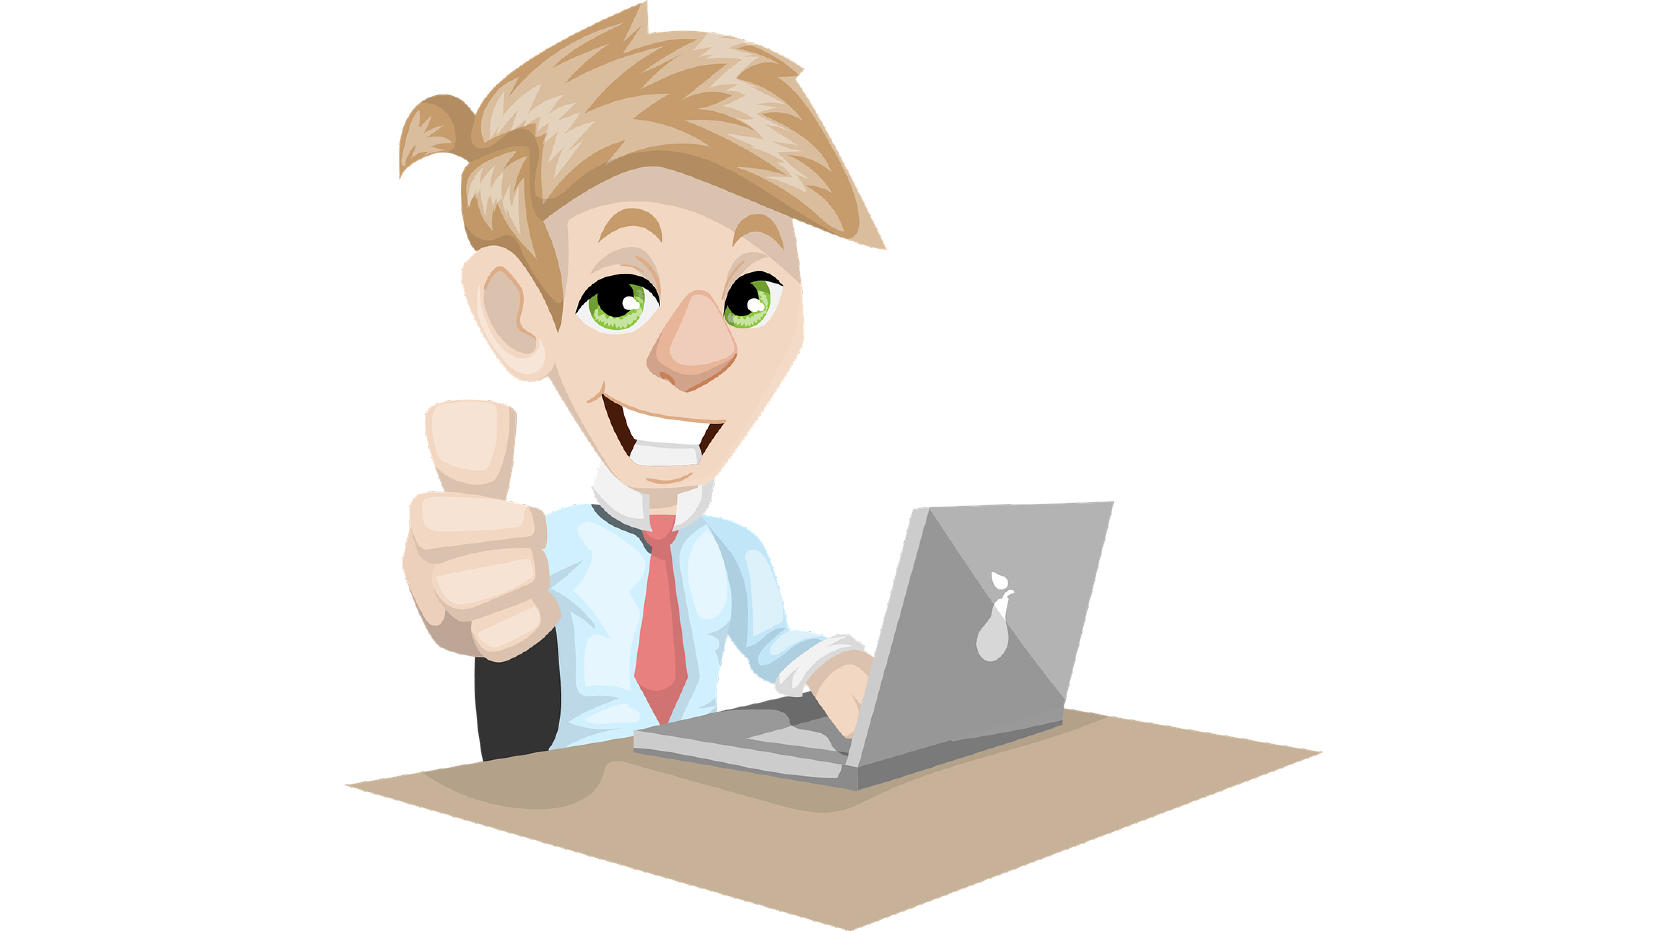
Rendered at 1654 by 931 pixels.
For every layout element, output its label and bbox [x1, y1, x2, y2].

picture [344, 0, 1323, 931]
